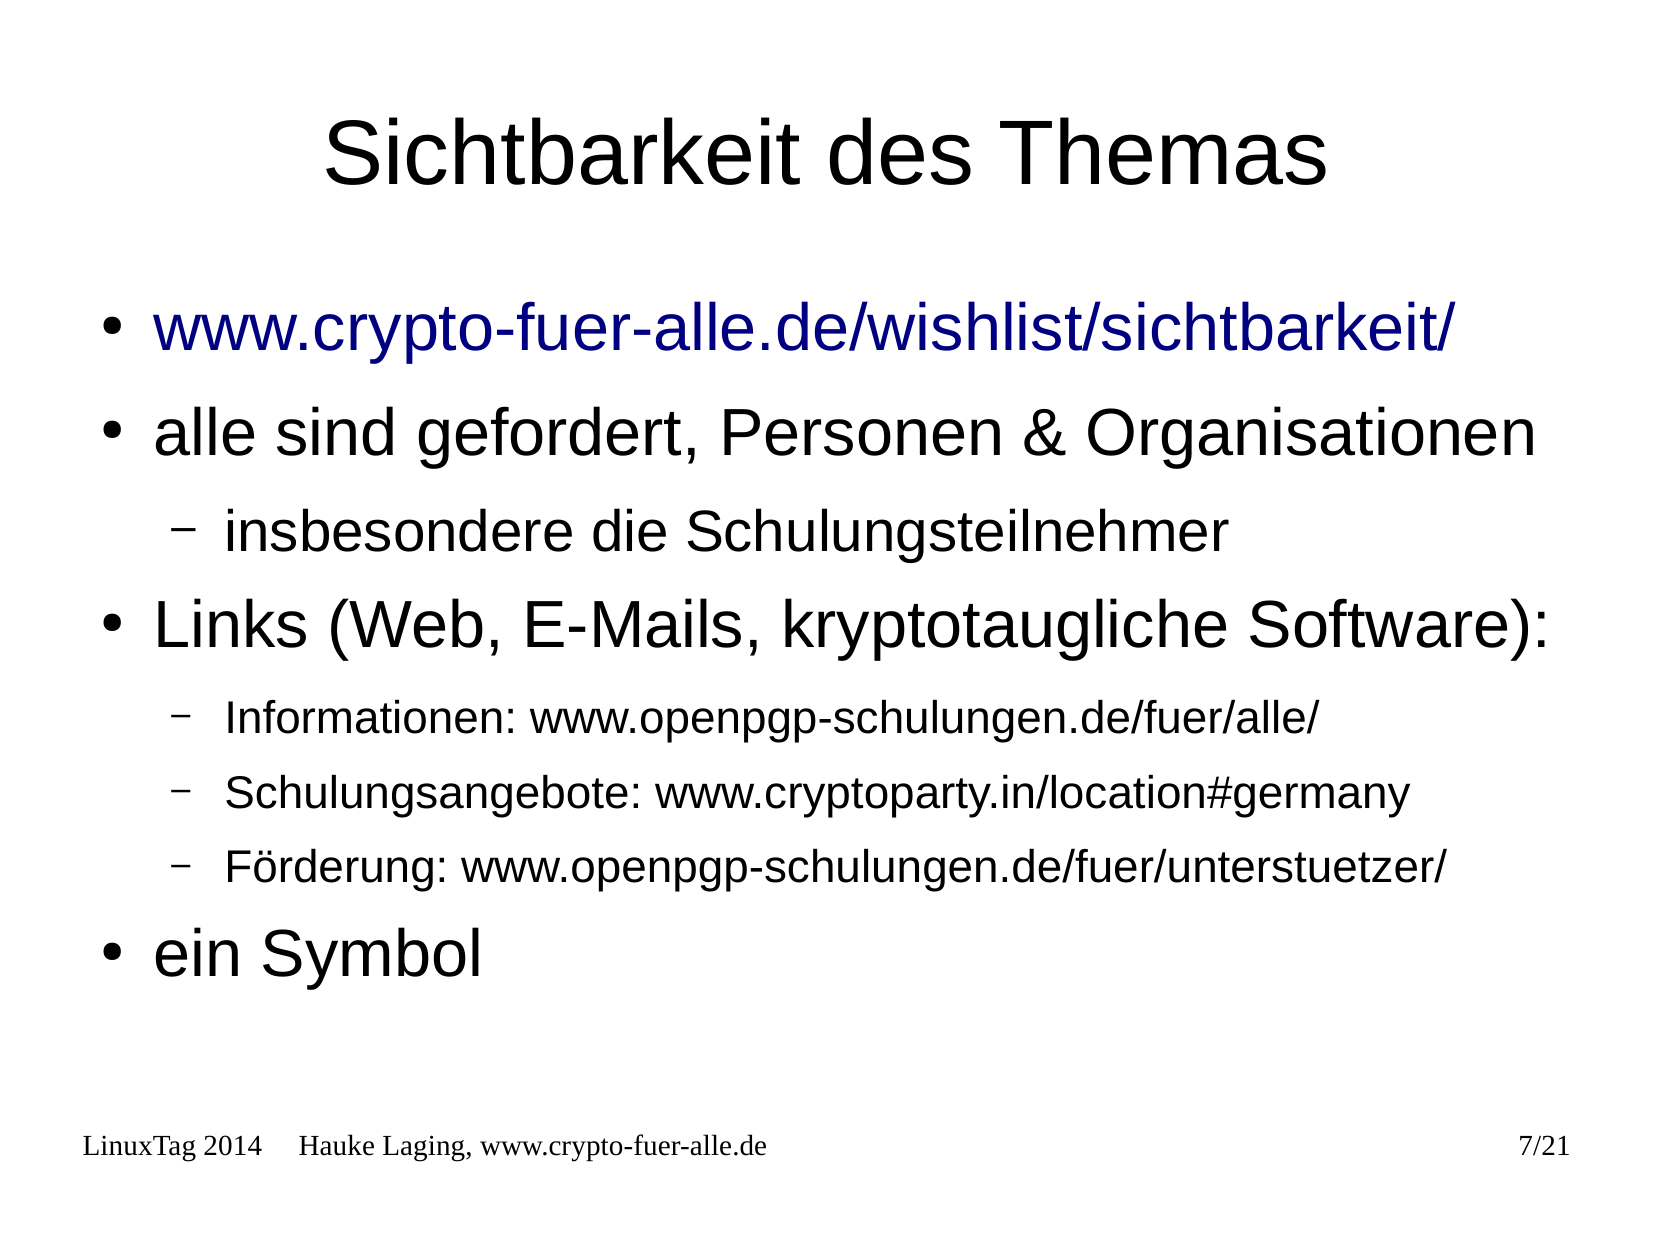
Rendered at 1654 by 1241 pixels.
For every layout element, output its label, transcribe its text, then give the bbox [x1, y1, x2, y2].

title Sichtbarkeit des Themas [82, 49, 1571, 257]
list www.crypto-fuer-alle.de/wishlist/sichtbarkeit/ alle sind gefordert, Personen & Organisationen insbesondere die Schulungsteilnehmer Links (Web, E-Mails, kryptotaugliche Software): Informationen: www.openpgp-schulungen.de/fuer/alle/ Schulungsangebote: www.cryptoparty.in/location#germany Förderung: www.openpgp-schulungen.de/fuer/unterstuetzer/ ein Symbol [82, 290, 1571, 1109]
